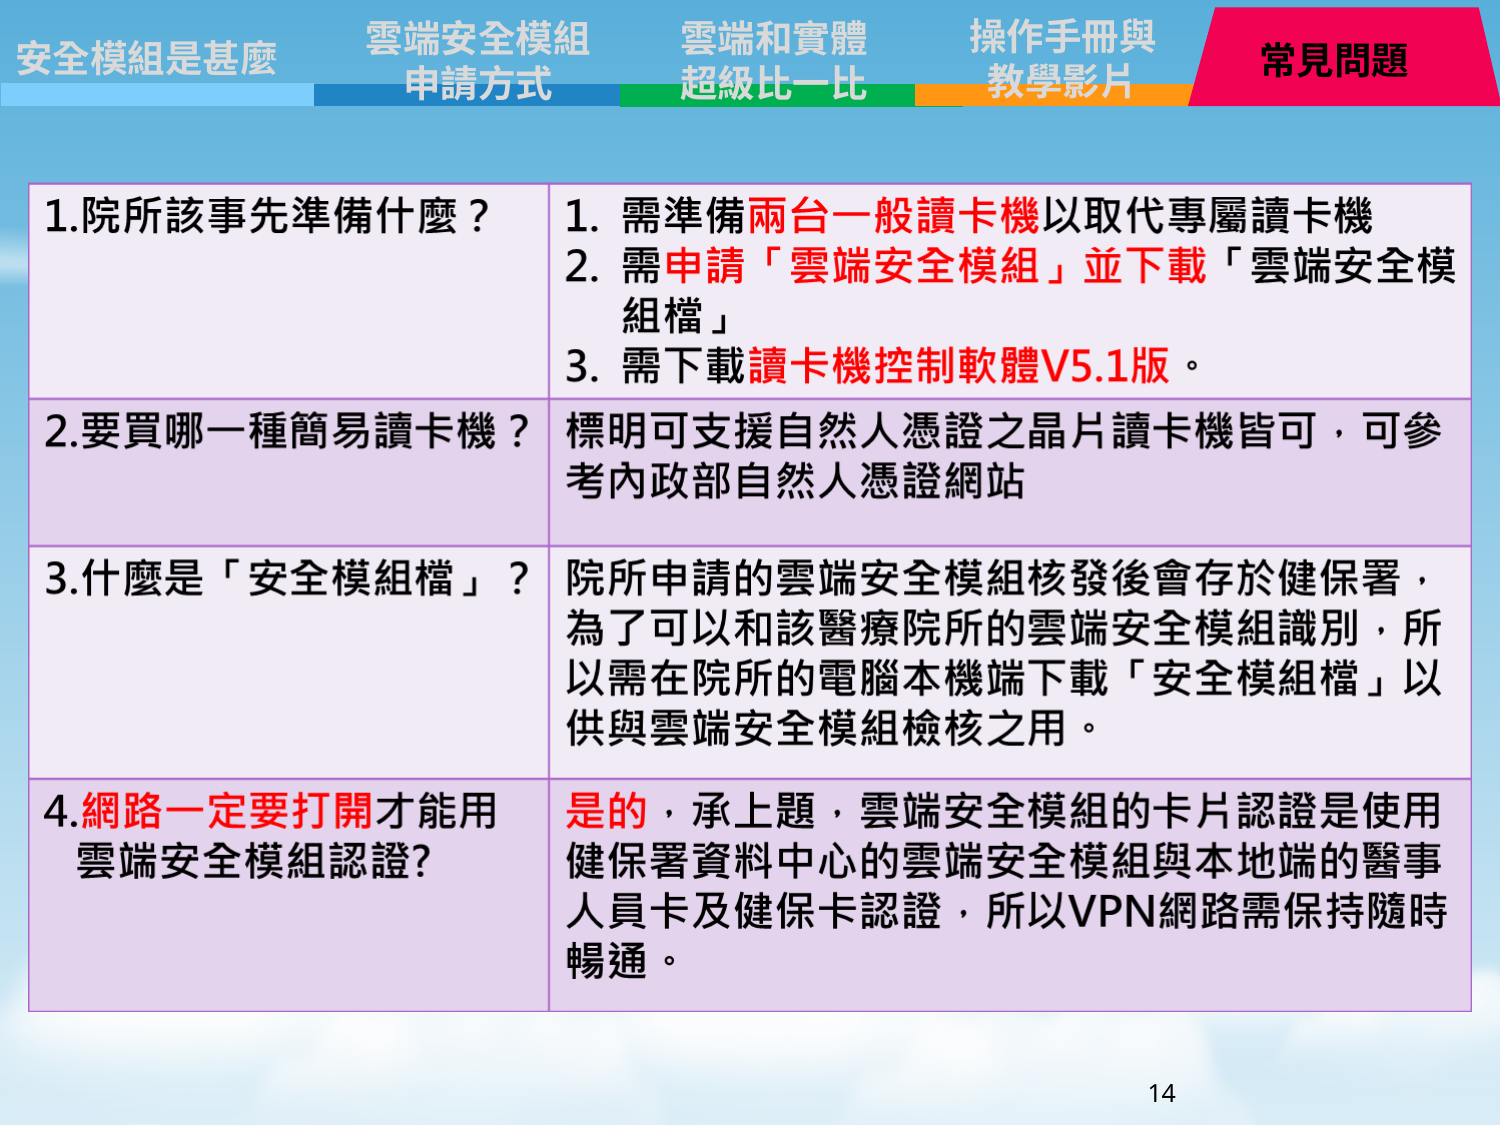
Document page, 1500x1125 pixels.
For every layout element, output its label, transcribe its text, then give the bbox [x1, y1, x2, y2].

picture [28, 172, 1472, 1012]
text_box 14 [1132, 1070, 1483, 1124]
